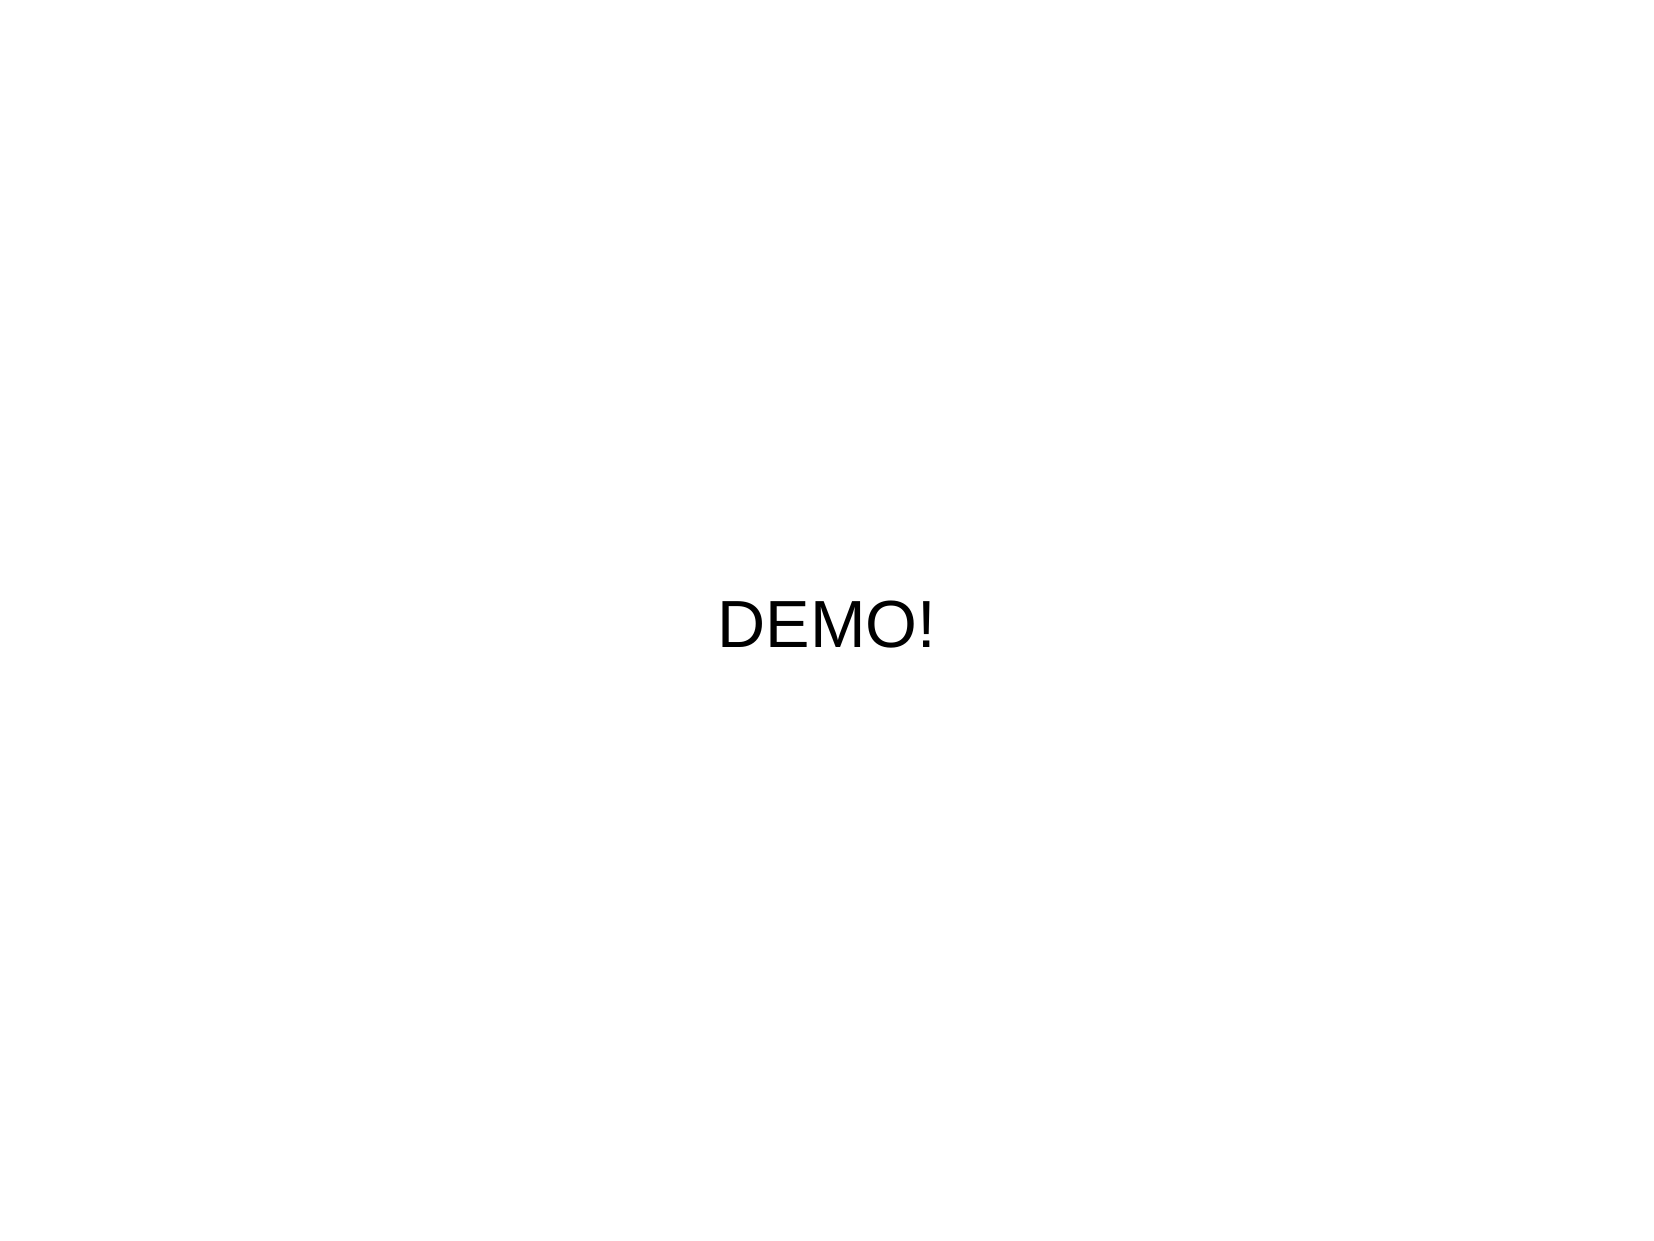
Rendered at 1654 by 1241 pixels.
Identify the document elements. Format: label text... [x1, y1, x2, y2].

subtitle DEMO! [82, 297, 1571, 1102]
